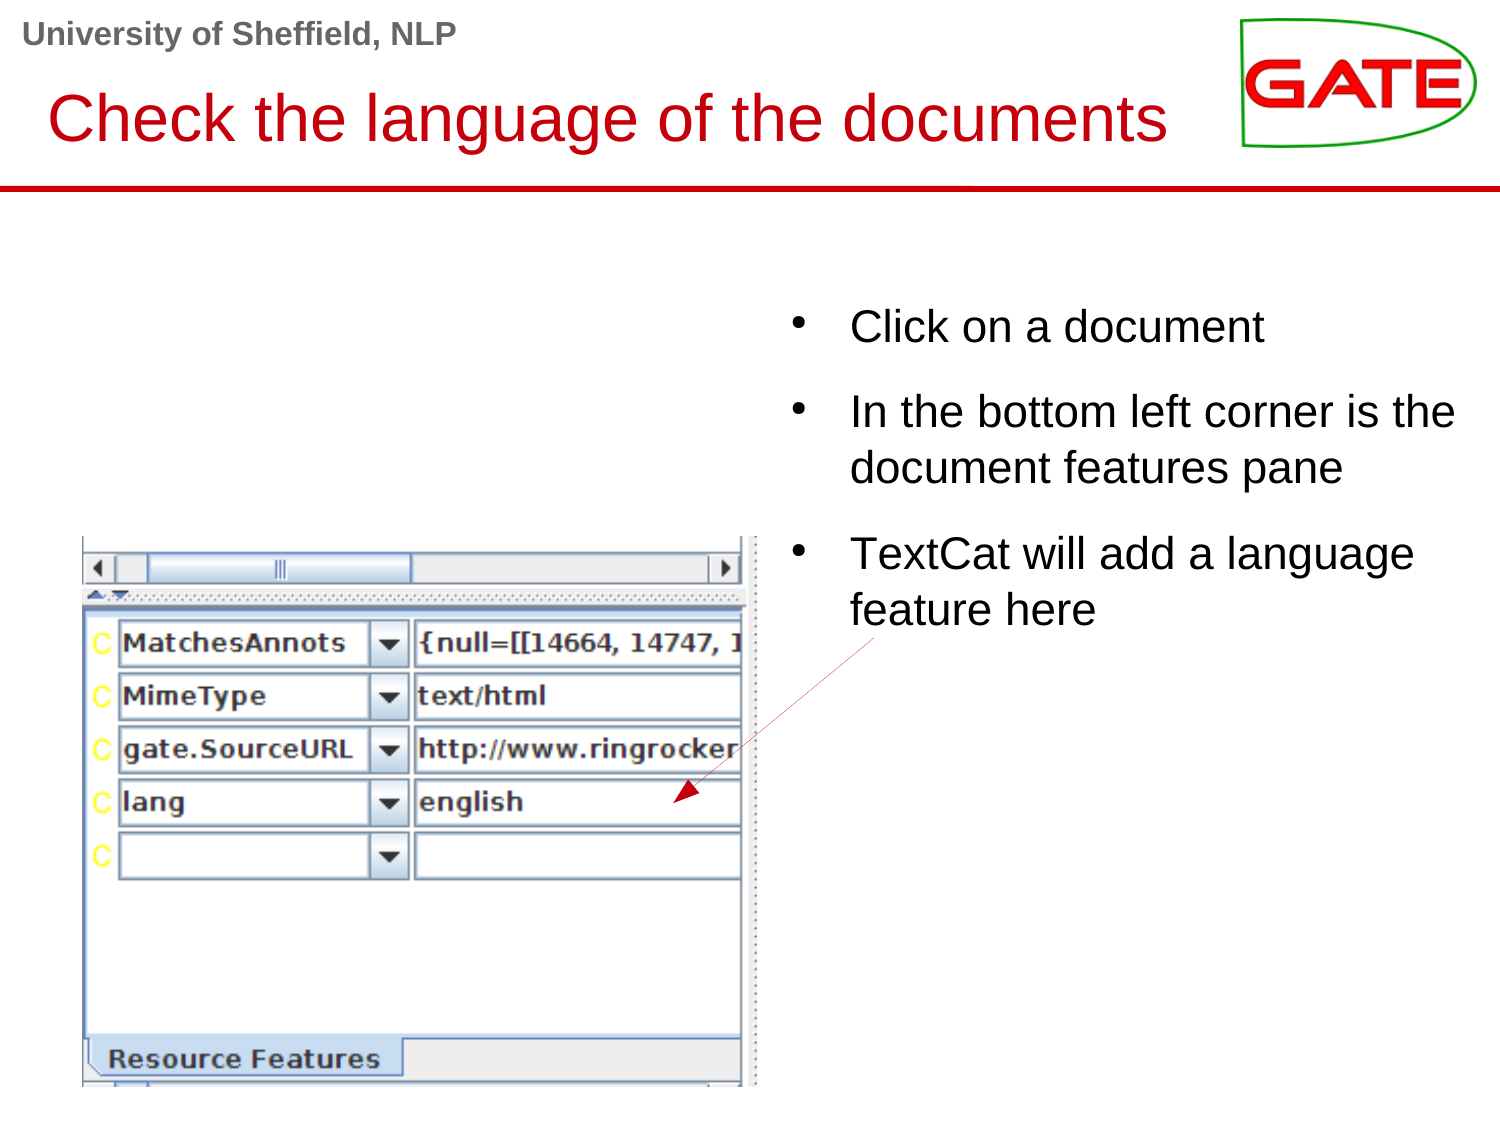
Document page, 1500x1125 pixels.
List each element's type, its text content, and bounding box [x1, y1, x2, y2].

picture [82, 536, 757, 1087]
list Click on a document In the bottom left corner is the document features pane TextCat will add a language feature here [790, 295, 1465, 619]
title Check the language of the documents [47, 59, 1241, 180]
picture [1240, 18, 1477, 148]
